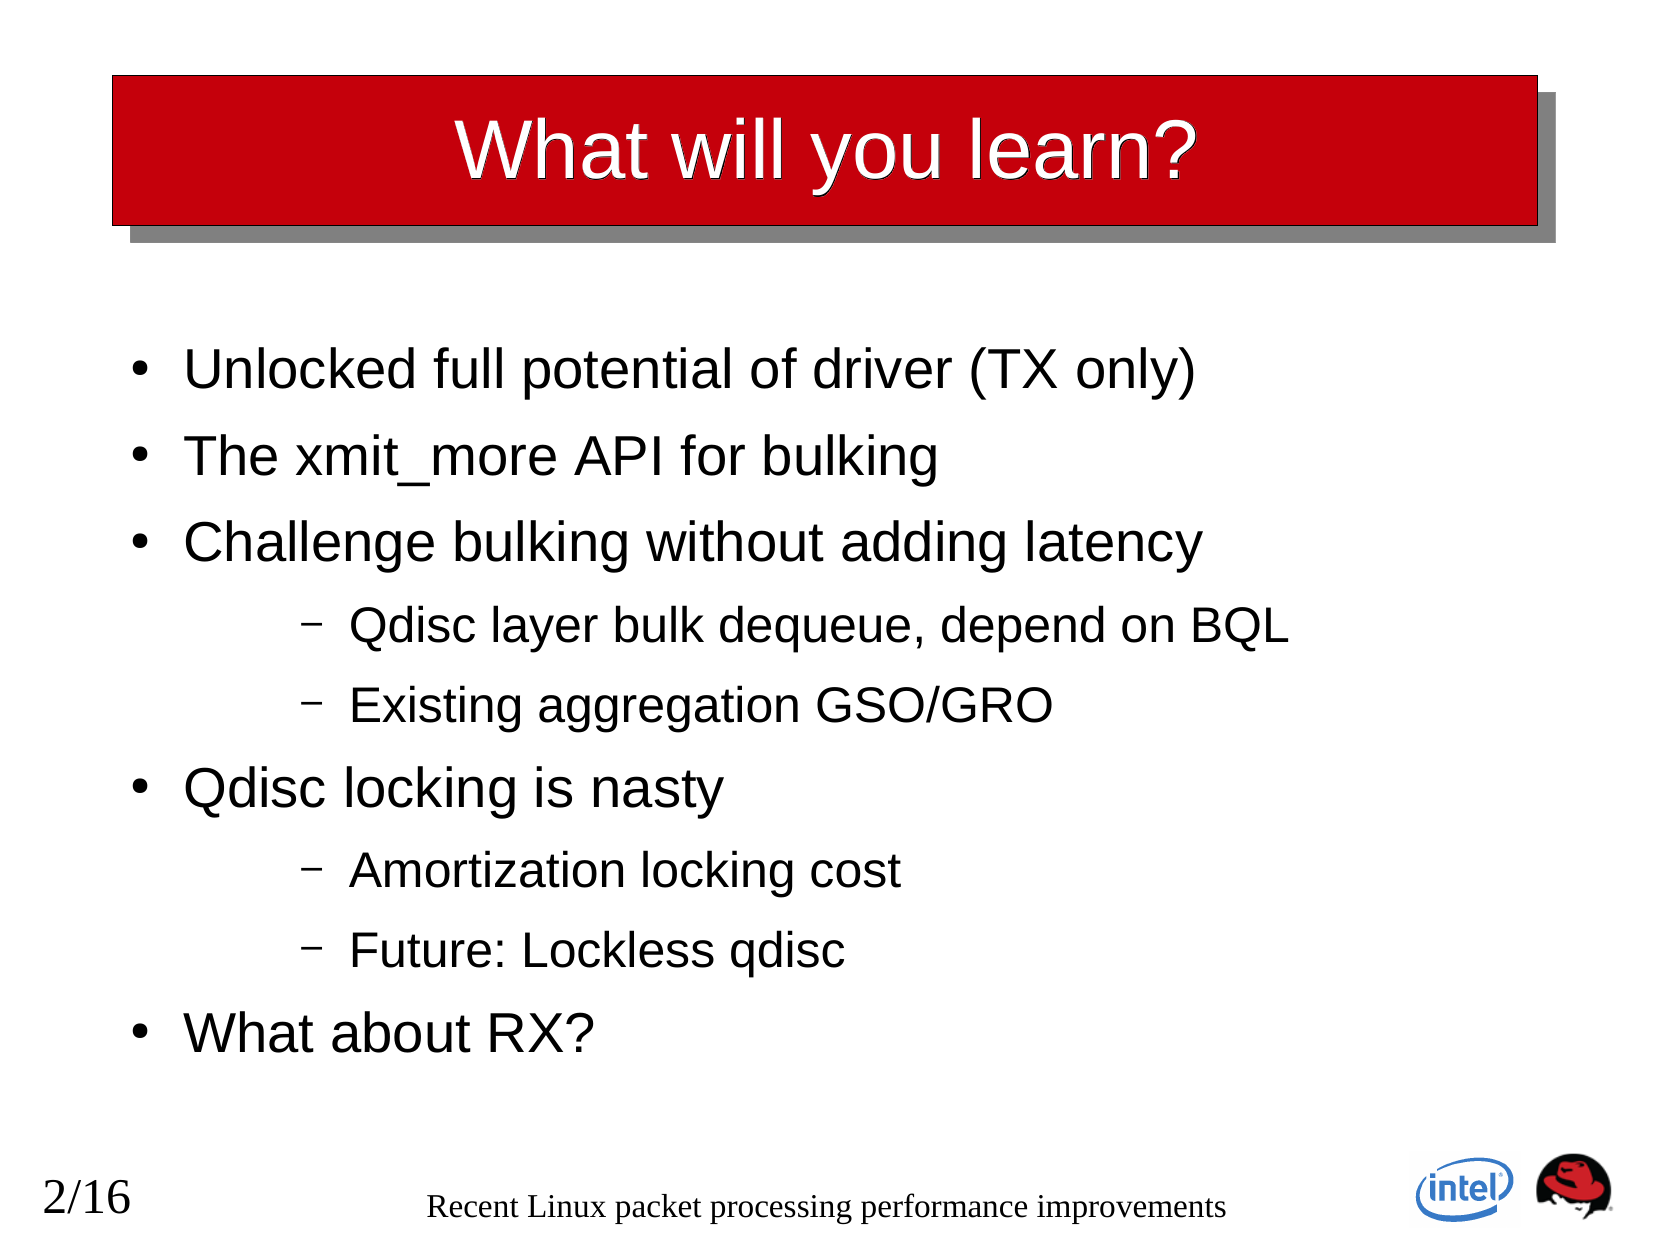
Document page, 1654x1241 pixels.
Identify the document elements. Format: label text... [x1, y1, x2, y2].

title What will you learn? [116, 75, 1538, 226]
picture [1409, 1151, 1521, 1228]
list Unlocked full potential of driver (TX only) The xmit_more API for bulking Challenge bulking without adding latency Qdisc layer bulk dequeue, depend on BQL Existing aggregation GSO/GRO Qdisc locking is nasty Amortization locking cost Future: Lockless qdisc What about RX? [112, 337, 1538, 1126]
picture [1535, 1151, 1619, 1229]
